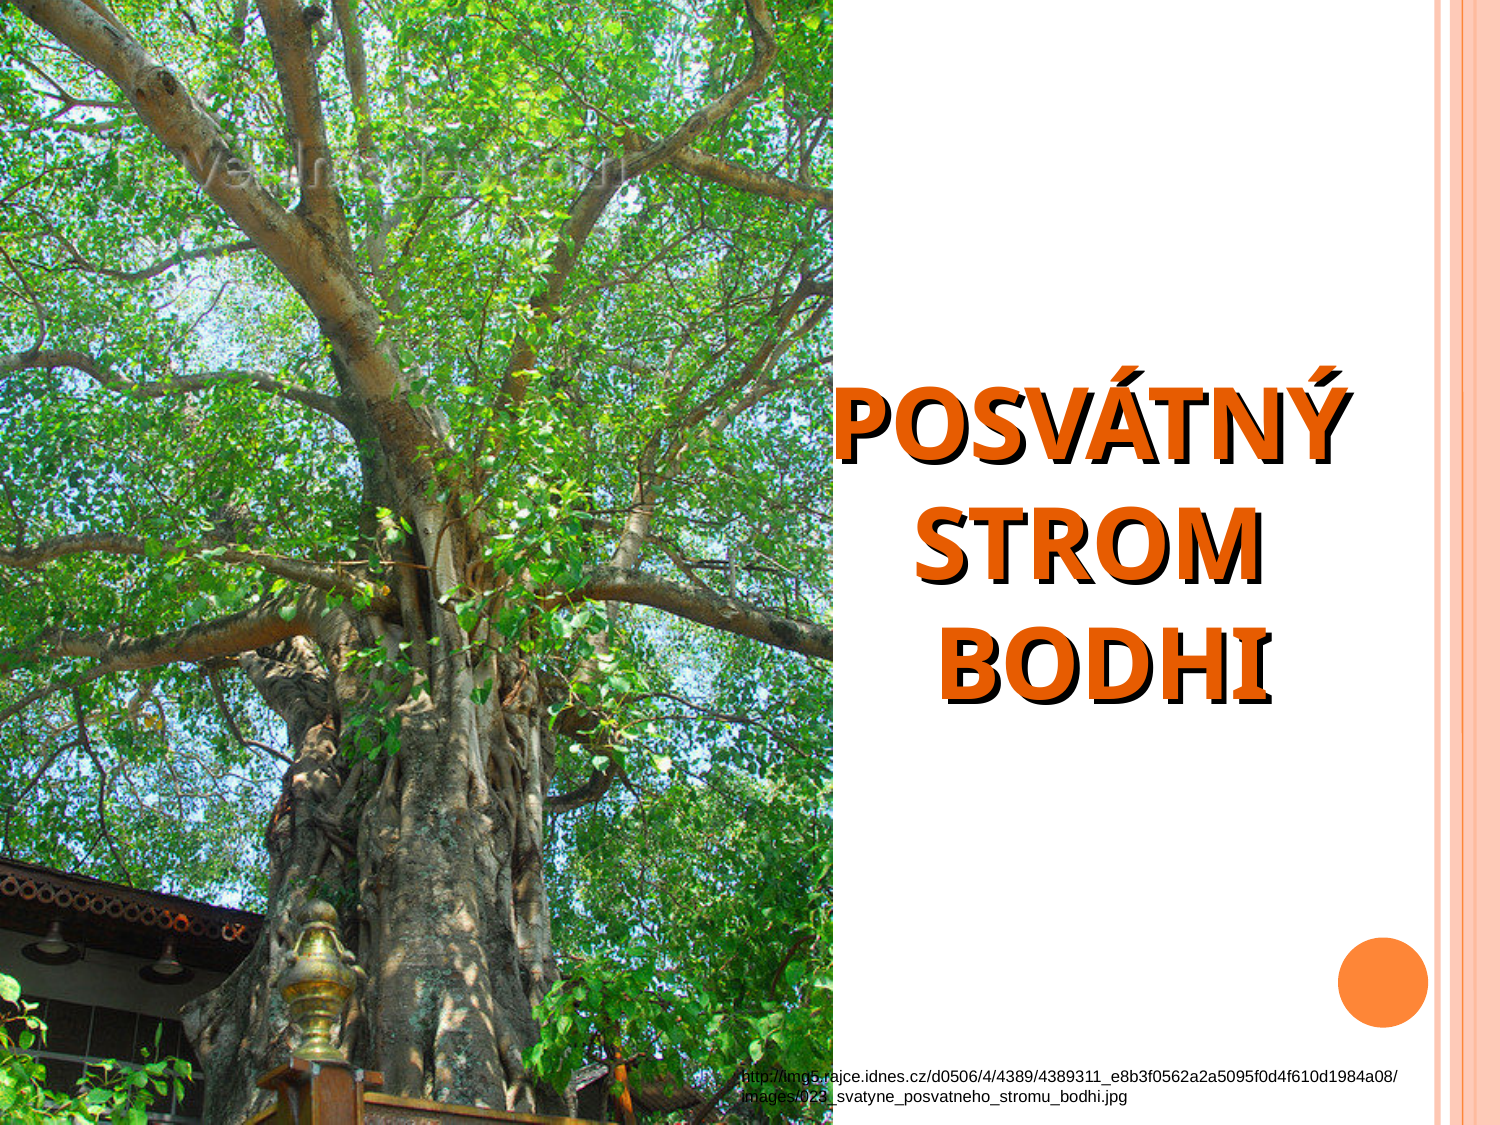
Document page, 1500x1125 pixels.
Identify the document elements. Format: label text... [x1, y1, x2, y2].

text_box http://img5.rajce.idnes.cz/d0506/4/4389/4389311_e8b3f0562a2a5095f0d4f610d1984a08/images/023_svatyne_posvatneho_stromu_bodhi.jpg [726, 1059, 1476, 1114]
picture [0, 0, 833, 1125]
title POSVÁTNÝ STROM BODHI [833, 70, 1407, 727]
